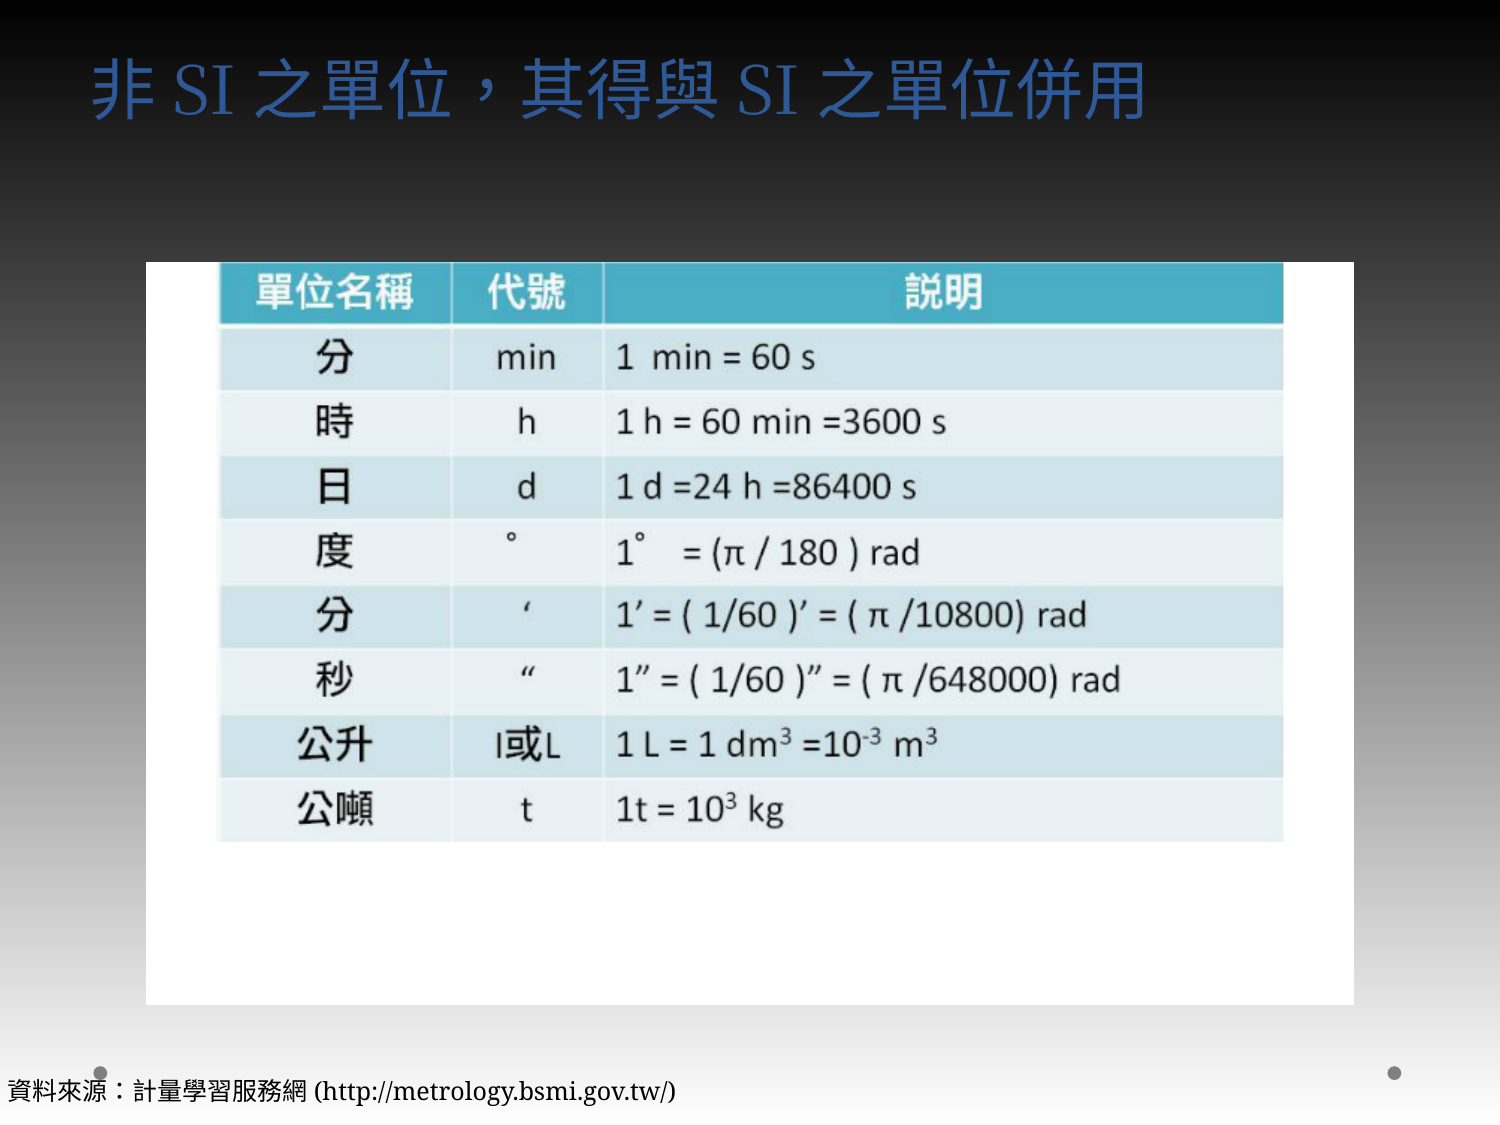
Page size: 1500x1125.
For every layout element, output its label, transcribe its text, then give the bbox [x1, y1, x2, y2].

text_box 資料來源：計量學習服務網(http://metrology.bsmi.gov.tw/) [0, 1067, 692, 1113]
title 非SI之單位，其得與SI之單位併用 [75, 0, 1425, 263]
picture [146, 262, 1354, 1005]
